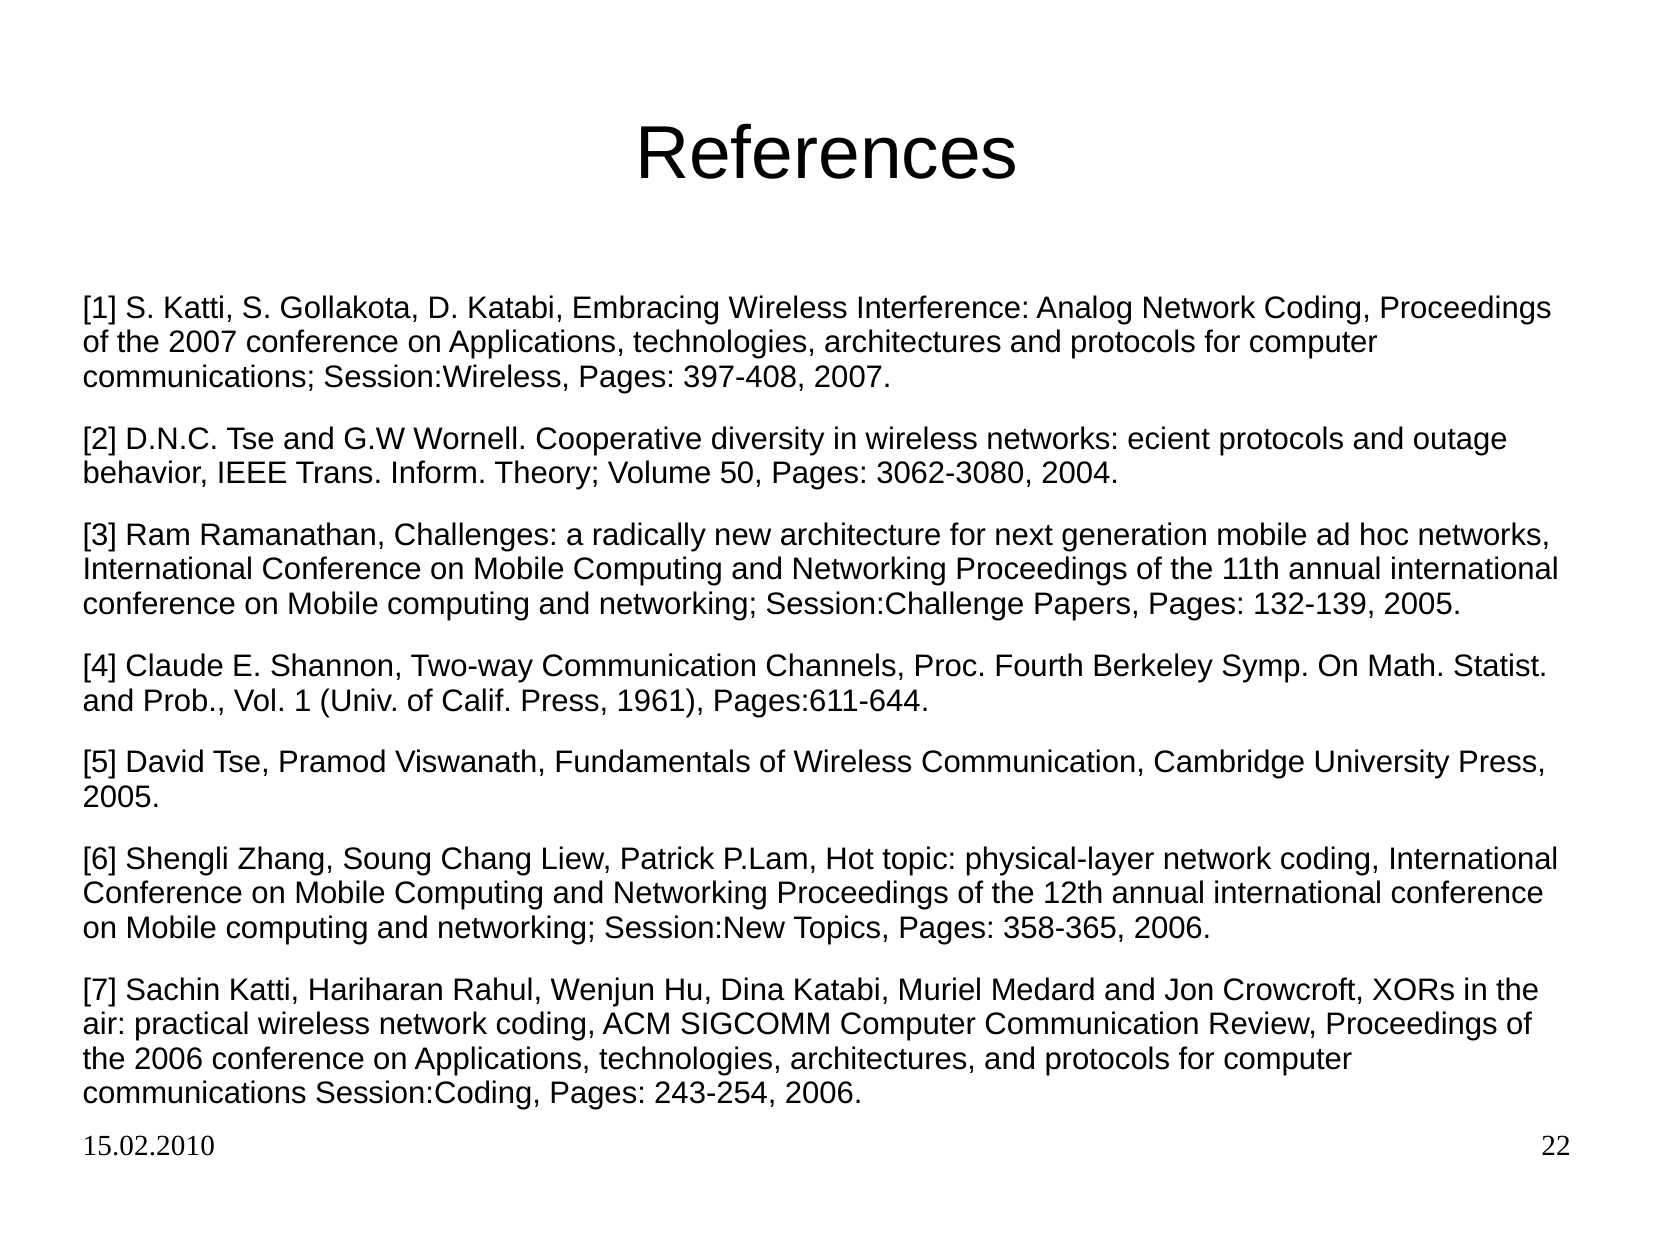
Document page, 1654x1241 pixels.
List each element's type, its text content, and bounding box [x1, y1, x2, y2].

title References [82, 56, 1571, 250]
list [1] S. Katti, S. Gollakota, D. Katabi, Embracing Wireless Interference: Analog Network Coding, Proceedings of the 2007 conference on Applications, technologies, architectures and protocols for computer communications; Session:Wireless, Pages: 397-408, 2007. [2] D.N.C. Tse and G.W Wornell. Cooperative diversity in wireless networks: ecient protocols and outage behavior, IEEE Trans. Inform. Theory; Volume 50, Pages: 3062-3080, 2004. [3] Ram Ramanathan, Challenges: a radically new architecture for next generation mobile ad hoc networks, International Conference on Mobile Computing and Networking Proceedings of the 11th annual international conference on Mobile computing and networking; Session:Challenge Papers, Pages: 132-139, 2005. [4] Claude E. Shannon, Two-way Communication Channels, Proc. Fourth Berkeley Symp. On Math. Statist. and Prob., Vol. 1 (Univ. of Calif. Press, 1961), Pages:611-644. [5] David Tse, Pramod Viswanath, Fundamentals of Wireless Communication, Cambridge University Press, 2005. [6] Shengli Zhang, Soung Chang Liew, Patrick P.Lam, Hot topic: physical-layer network coding, International Conference on Mobile Computing and Networking Proceedings of the 12th annual international conference on Mobile computing and networking; Session:New Topics, Pages: 358-365, 2006. [7] Sachin Katti, Hariharan Rahul, Wenjun Hu, Dina Katabi, Muriel Medard and Jon Crowcroft, XORs in the air: practical wireless network coding, ACM SIGCOMM Computer Communication Review, Proceedings of the 2006 conference on Applications, technologies, architectures, and protocols for computer communications Session:Coding, Pages: 243-254, 2006. [82, 290, 1571, 1163]
